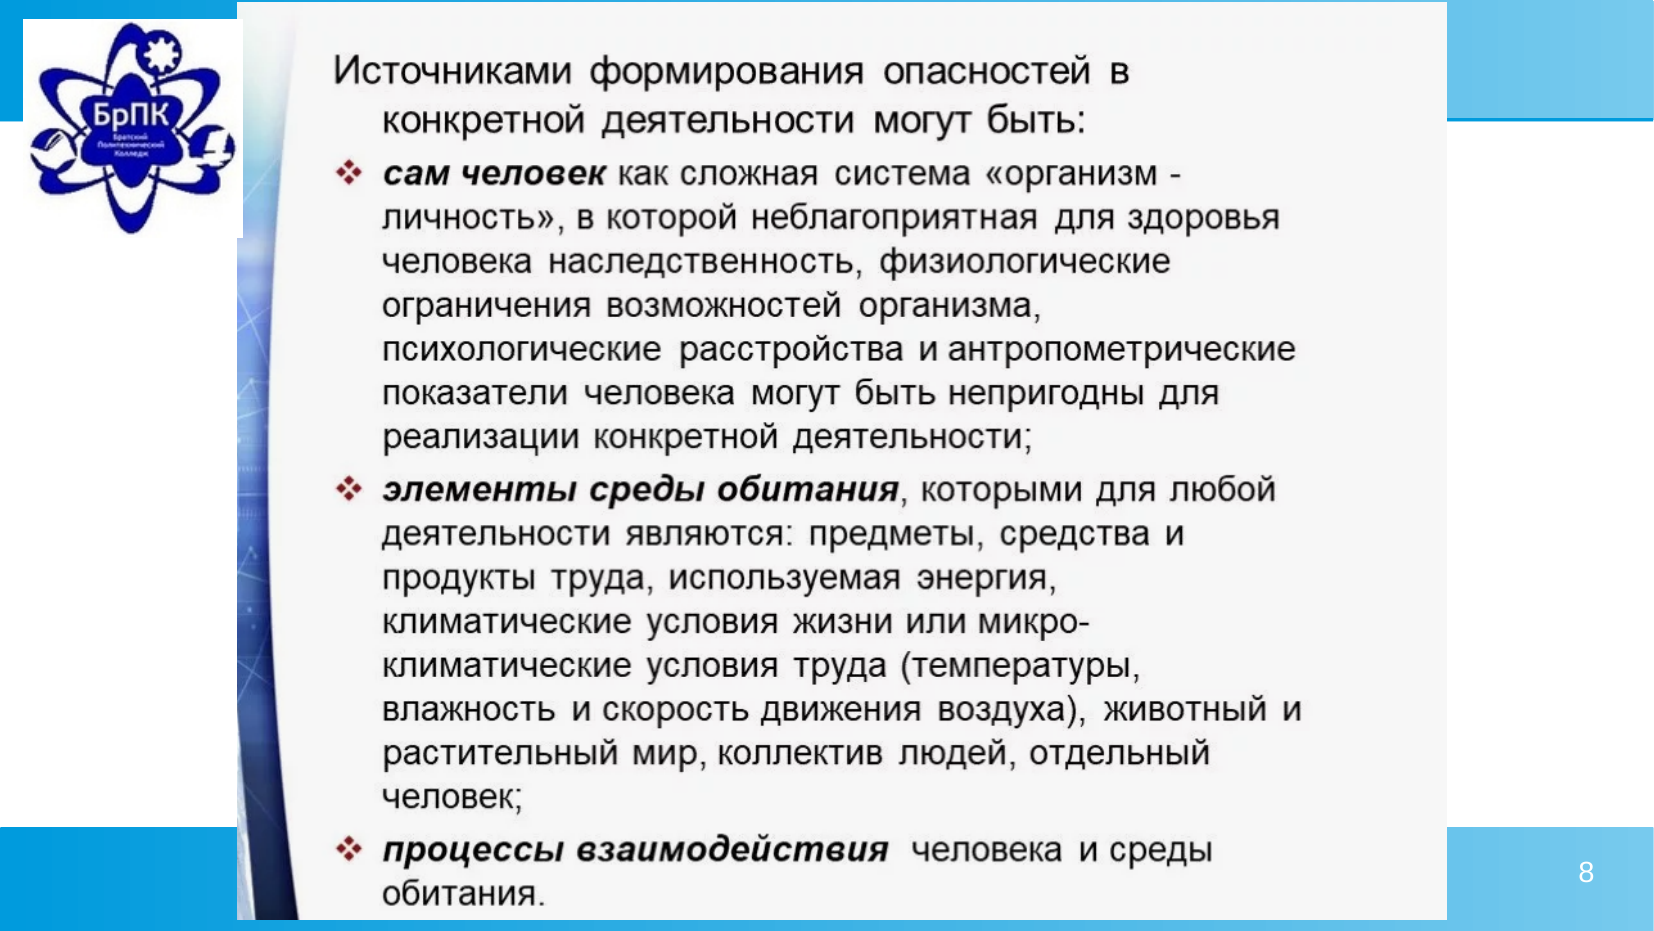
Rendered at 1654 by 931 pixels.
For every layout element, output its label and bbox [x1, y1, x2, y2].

picture [23, 2, 1447, 920]
